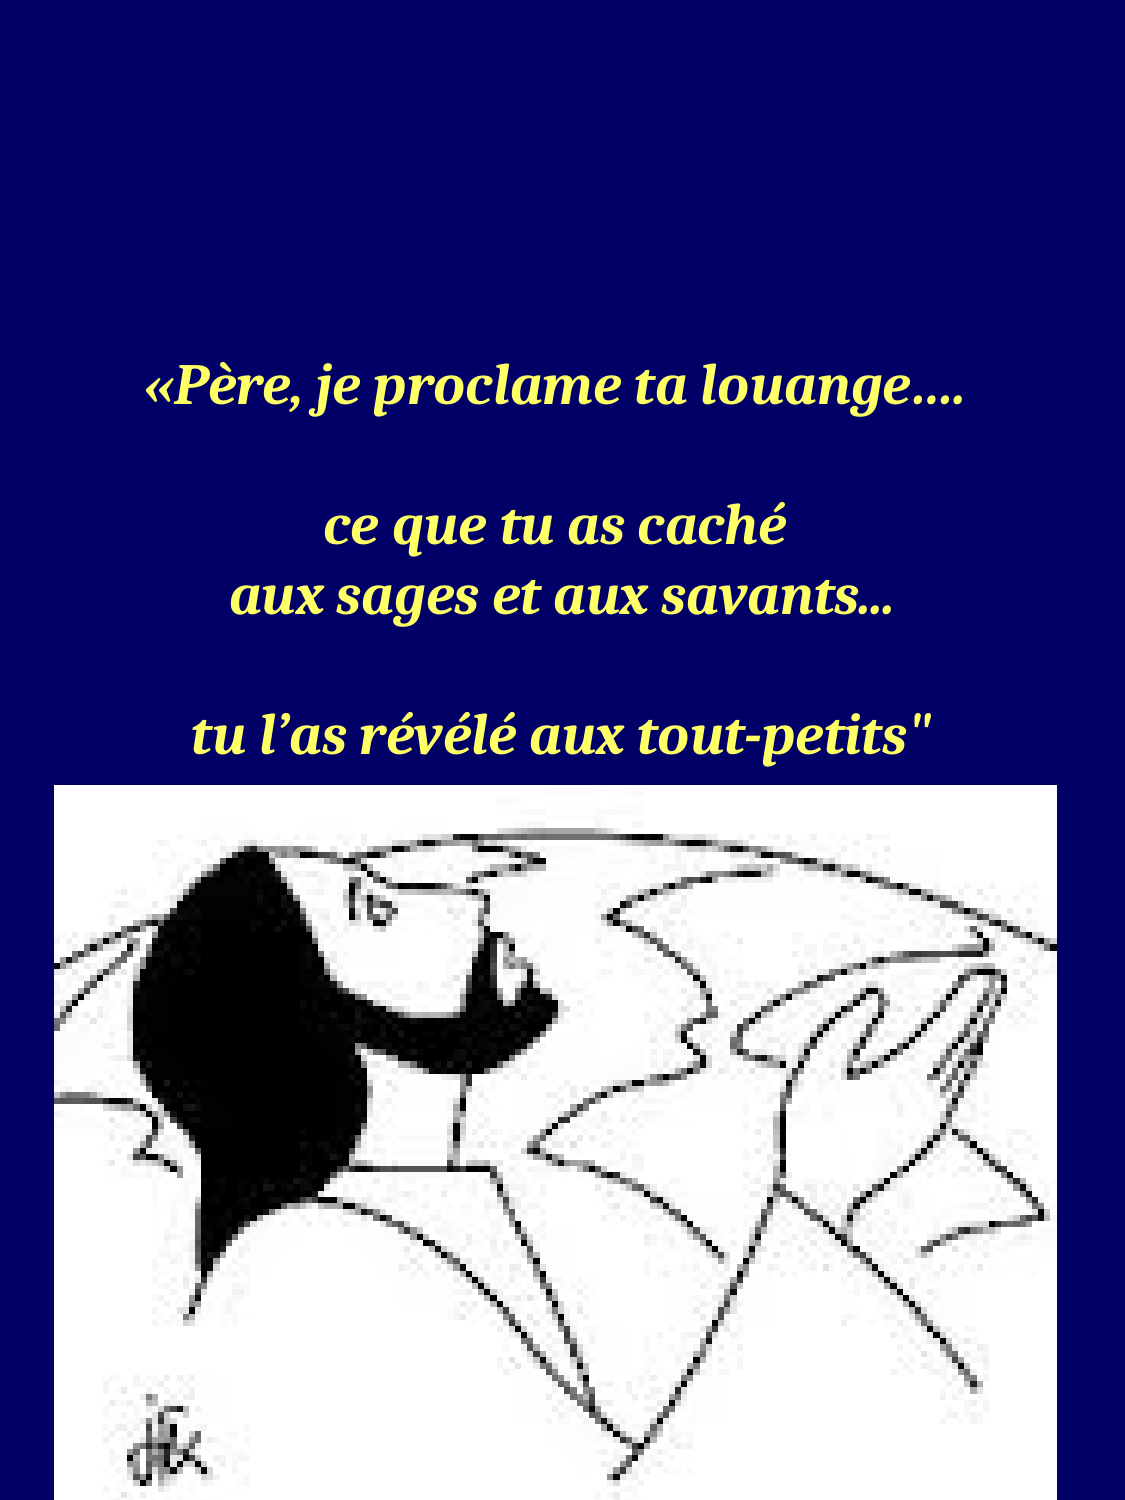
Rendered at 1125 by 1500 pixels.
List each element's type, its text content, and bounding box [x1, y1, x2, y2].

text_box «Père, je proclame ta louange…. ce que tu as caché aux sages et aux savants... tu l’as révélé aux tout-petits" [129, 338, 995, 774]
picture [54, 785, 1057, 1500]
